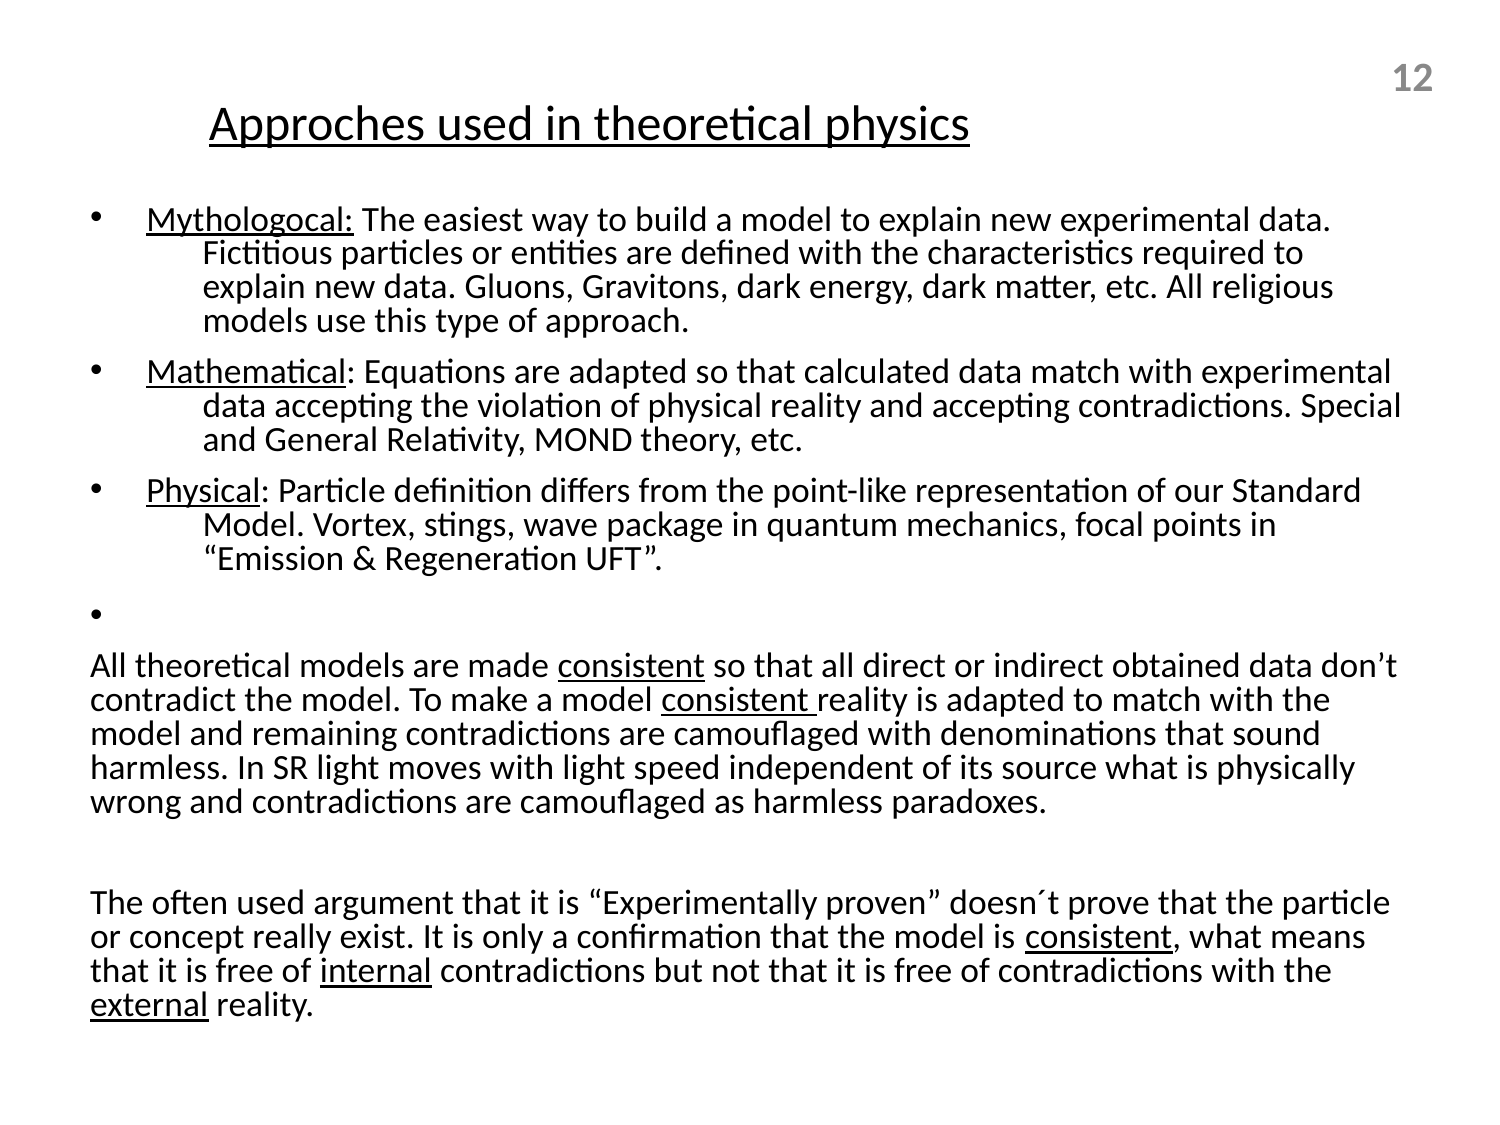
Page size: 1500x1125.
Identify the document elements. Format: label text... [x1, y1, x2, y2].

text_box [1376, 42, 1449, 103]
title Approches used in theoretical physics [75, 45, 1105, 196]
list Mythologocal: The easiest way to build a model to explain new experimental data. Fictitious particles or entities are defined with the characteristics required to explain new data. Gluons, Gravitons, dark energy, dark matter, etc. All religious models use this type of approach. Mathematical: Equations are adapted so that calculated data match with experimental data accepting the violation of physical reality and accepting contradictions. Special and General Relativity, MOND theory, etc. Physical: Particle definition differs from the point-like representation of our Standard Model. Vortex, stings, wave package in quantum mechanics, focal points in “Emission & Regeneration UFT”. All theoretical models are made consistent so that all direct or indirect obtained data don’t contradict the model. To make a model consistent reality is adapted to match with the model and remaining contradictions are camouflaged with denominations that sound harmless. In SR light moves with light speed independent of its source what is physically wrong and contradictions are camouflaged as harmless paradoxes. The often used argument that it is “Experimentally proven” doesn´t prove that the particle or concept really exist. It is only a confirmation that the model is consistent, what means that it is free of internal contradictions but not that it is free of contradictions with the external reality. [75, 196, 1426, 1036]
